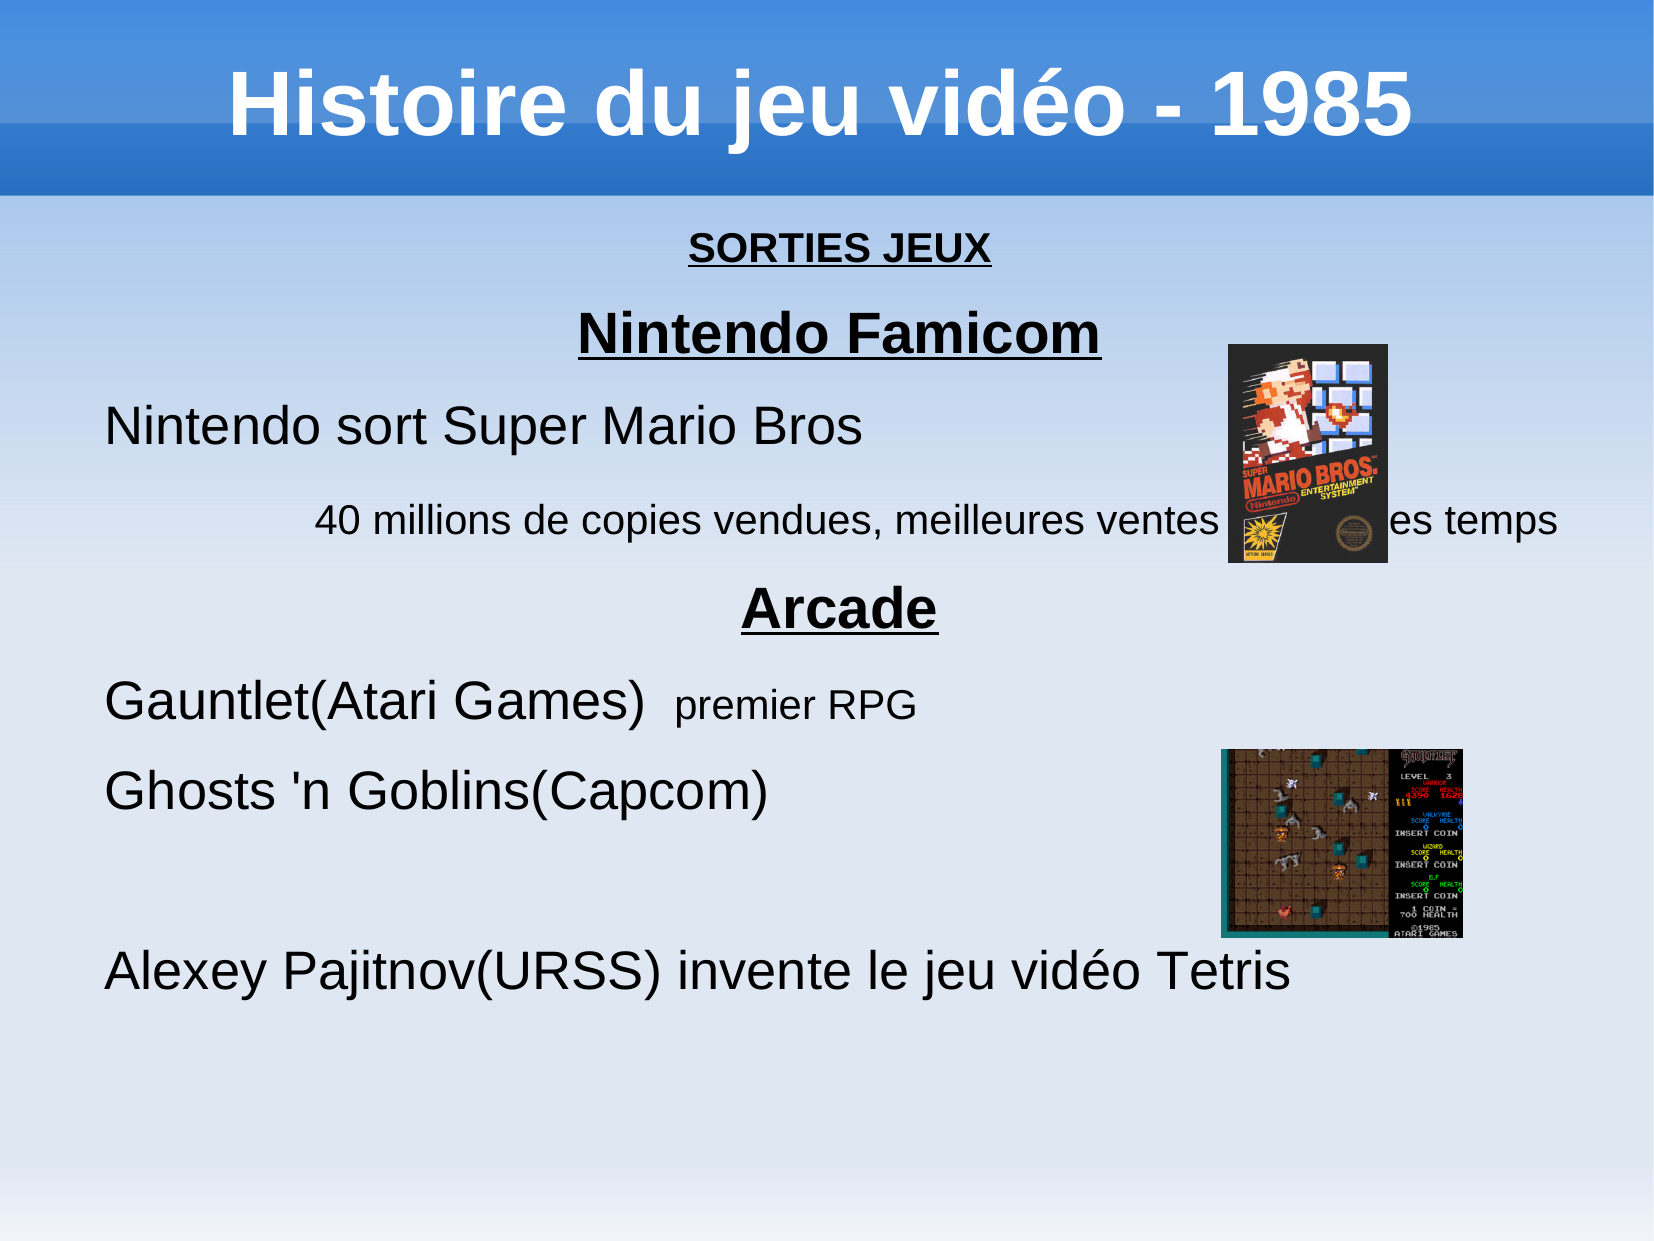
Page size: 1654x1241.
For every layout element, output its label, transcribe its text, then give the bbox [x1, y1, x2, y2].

list SORTIES JEUX Nintendo Famicom Nintendo sort Super Mario Bros 40 millions de copies vendues, meilleures ventes de tous les temps Arcade Gauntlet(Atari Games) premier RPG Ghosts 'n Goblins(Capcom) Alexey Pajitnov(URSS) invente le jeu vidéo Tetris [86, 225, 1576, 1184]
picture [0, 0, 1654, 1241]
title Histoire du jeu vidéo - 1985 [76, 7, 1565, 200]
